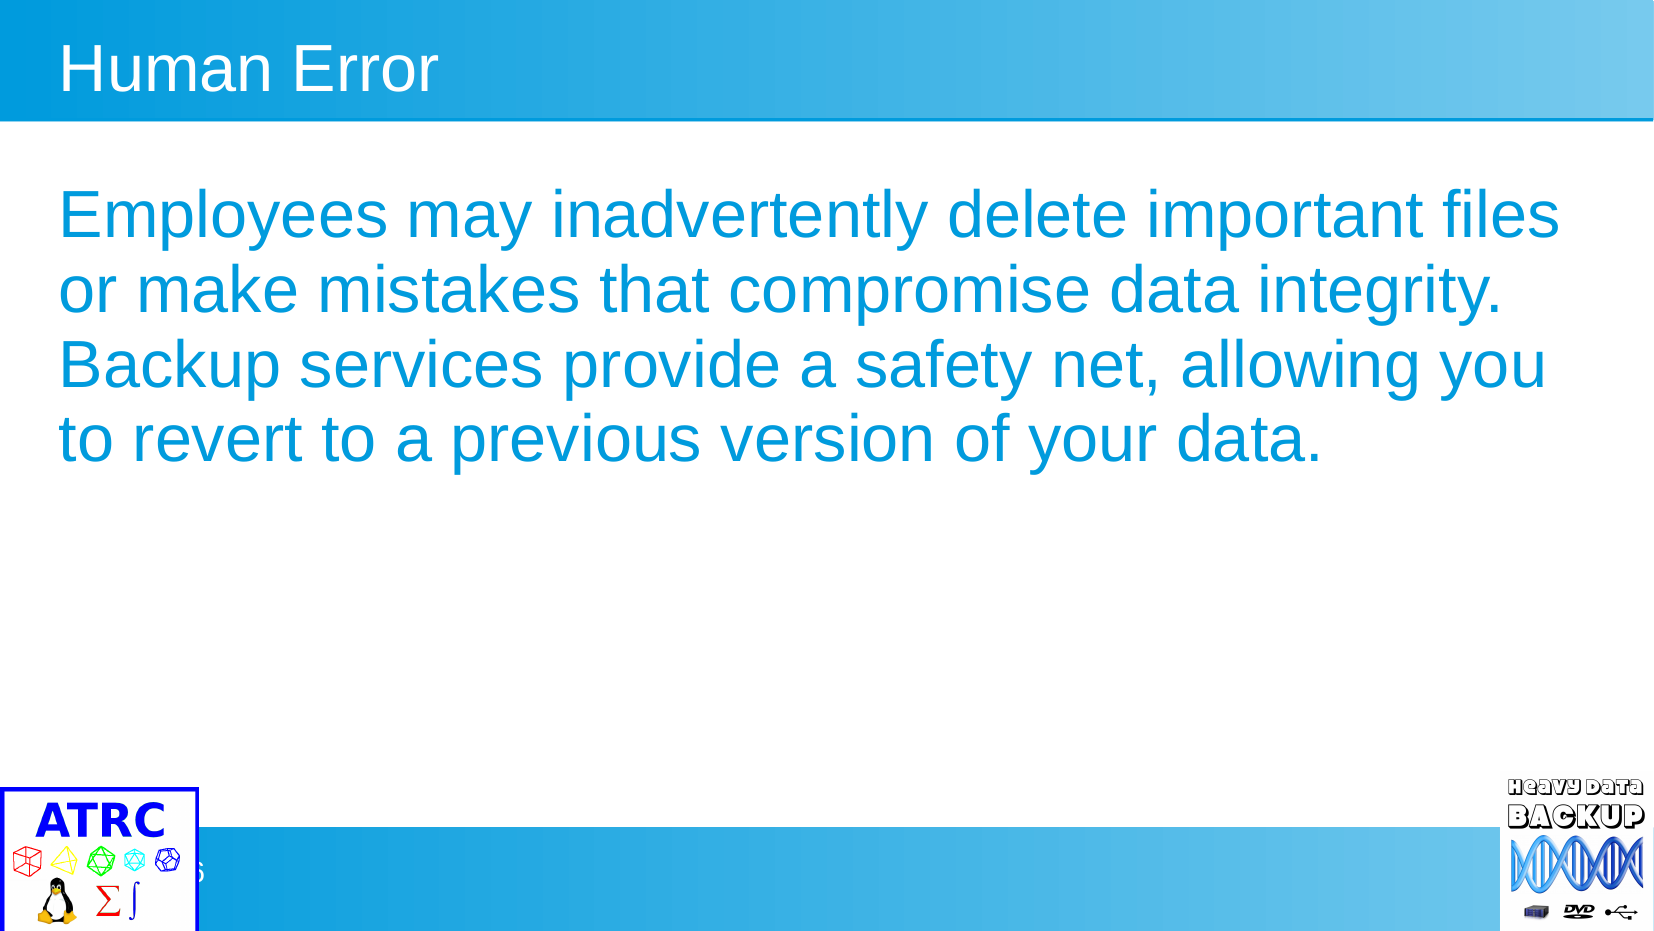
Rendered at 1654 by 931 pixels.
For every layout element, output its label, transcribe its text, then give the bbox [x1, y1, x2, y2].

title Human Error [59, 29, 1595, 108]
picture [0, 787, 199, 931]
list Employees may inadvertently delete important files or make mistakes that compromise data integrity. Backup services provide a safety net, allowing you to revert to a previous version of your data. [59, 177, 1595, 768]
picture [1500, 771, 1654, 931]
